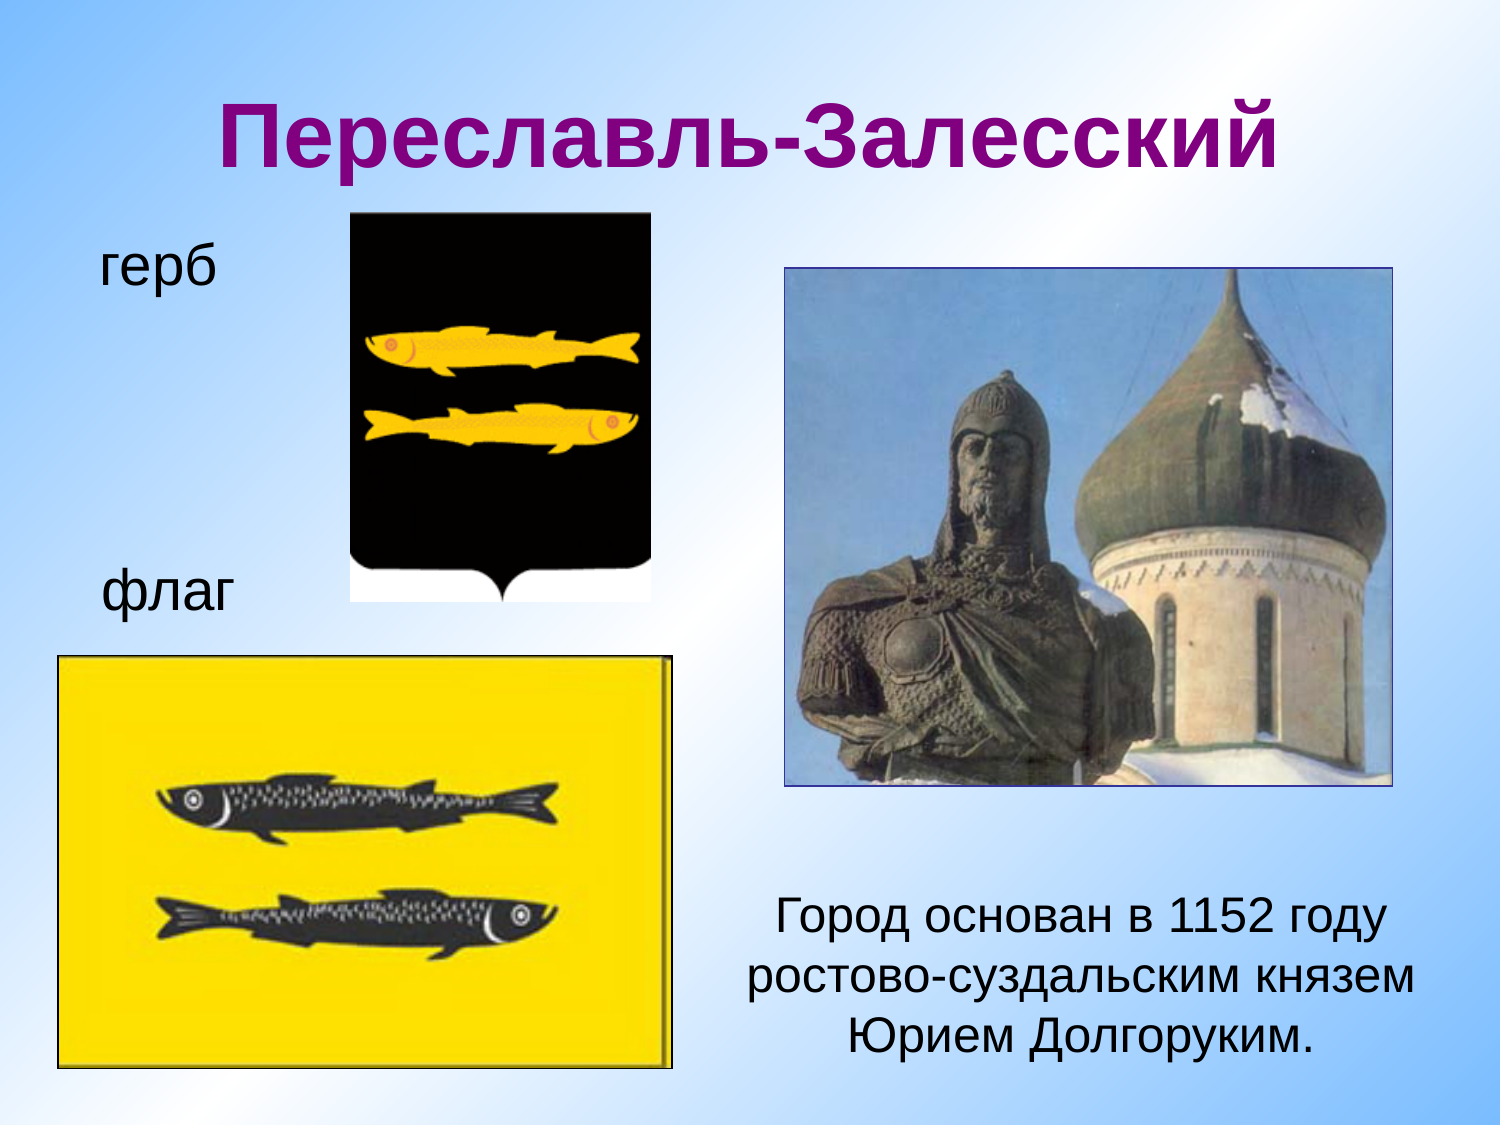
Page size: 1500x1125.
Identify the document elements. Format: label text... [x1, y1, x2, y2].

text_box герб [50, 212, 268, 312]
picture [350, 212, 651, 602]
text_box Город основан в 1152 году ростово-суздальским князем Юрием Долгоруким. [713, 875, 1450, 1070]
text_box флаг [37, 537, 300, 638]
picture [58, 656, 672, 1068]
title Переславль-Залесский [162, 37, 1338, 225]
picture [785, 268, 1392, 786]
